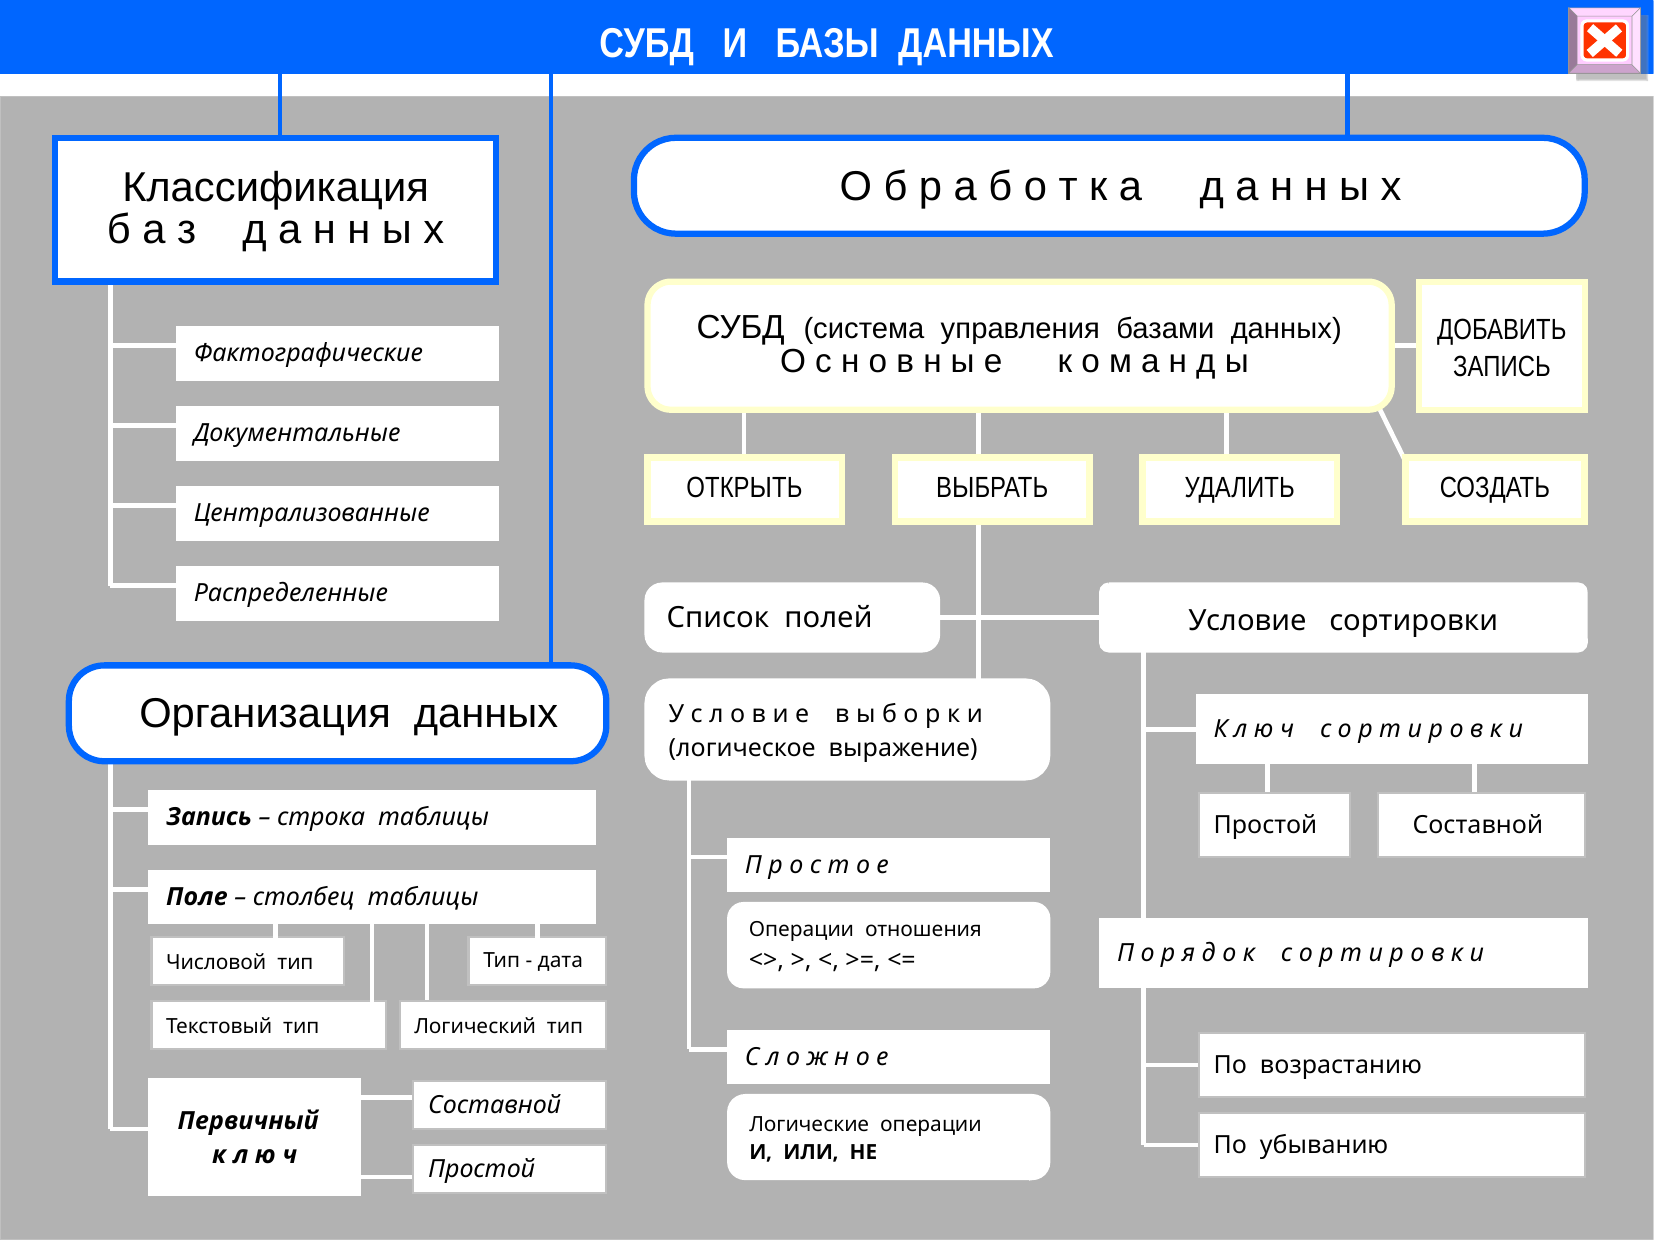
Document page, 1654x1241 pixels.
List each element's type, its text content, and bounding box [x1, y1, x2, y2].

text_box Текстовый тип [151, 1001, 386, 1050]
text_box П о р я д о к с о р т и р о в к и [1102, 921, 1585, 986]
text_box Поле – столбец таблицы [151, 873, 593, 922]
text_box Запись – строка таблицы [151, 793, 593, 842]
text_box ДОБАВИТЬ ЗАПИСЬ [1419, 281, 1585, 410]
text_box Составной [1377, 793, 1585, 858]
text_box ОТКРЫТЬ [647, 457, 842, 522]
text_box Документальные [179, 409, 497, 458]
text_box [1568, 7, 1640, 74]
text_box П р о с т о е [730, 841, 1048, 890]
text_box По убыванию [1198, 1113, 1585, 1177]
text_box Список полей [647, 585, 938, 650]
text_box Распределенные [179, 569, 497, 618]
text_box Операции отношения <>, >, <, >=, <= [730, 905, 1048, 986]
text_box СУБД И БАЗЫ ДАННЫХ [0, 0, 1654, 74]
text_box По возрастанию [1198, 1033, 1585, 1098]
text_box Составной [413, 1081, 607, 1129]
text_box О б р а б о т к а д а н н ы х [633, 137, 1585, 234]
text_box Первичный к л ю ч [151, 1081, 359, 1194]
text_box Логический тип [399, 1001, 607, 1050]
text_box ВЫБРАТЬ [895, 457, 1090, 522]
text_box Простой [413, 1145, 607, 1194]
text_box Числовой тип [151, 937, 345, 986]
text_box Логические операции И, ИЛИ, НЕ [730, 1097, 1048, 1178]
text_box Простой [1198, 793, 1351, 858]
text_box Условие сортировки [1102, 585, 1585, 650]
text_box [0, 96, 1654, 1240]
text_box Организация данных [68, 665, 607, 762]
text_box СОЗДАТЬ [1405, 457, 1585, 522]
text_box УДАЛИТЬ [1142, 457, 1338, 522]
text_box Централизованные [179, 489, 497, 538]
text_box У с л о в и е в ы б о р к и (логическое выражение) [647, 681, 1048, 778]
text_box Фактографические [179, 329, 497, 378]
text_box Классификация б а з д а н н ы х [55, 137, 497, 282]
text_box Тип - дата [468, 937, 607, 986]
text_box СУБД (система управления базами данных) О с н о в н ы е к о м а н д ы [647, 281, 1392, 410]
text_box С л о ж н о е [730, 1033, 1048, 1082]
text_box К л ю ч с о р т и р о в к и [1198, 697, 1585, 762]
